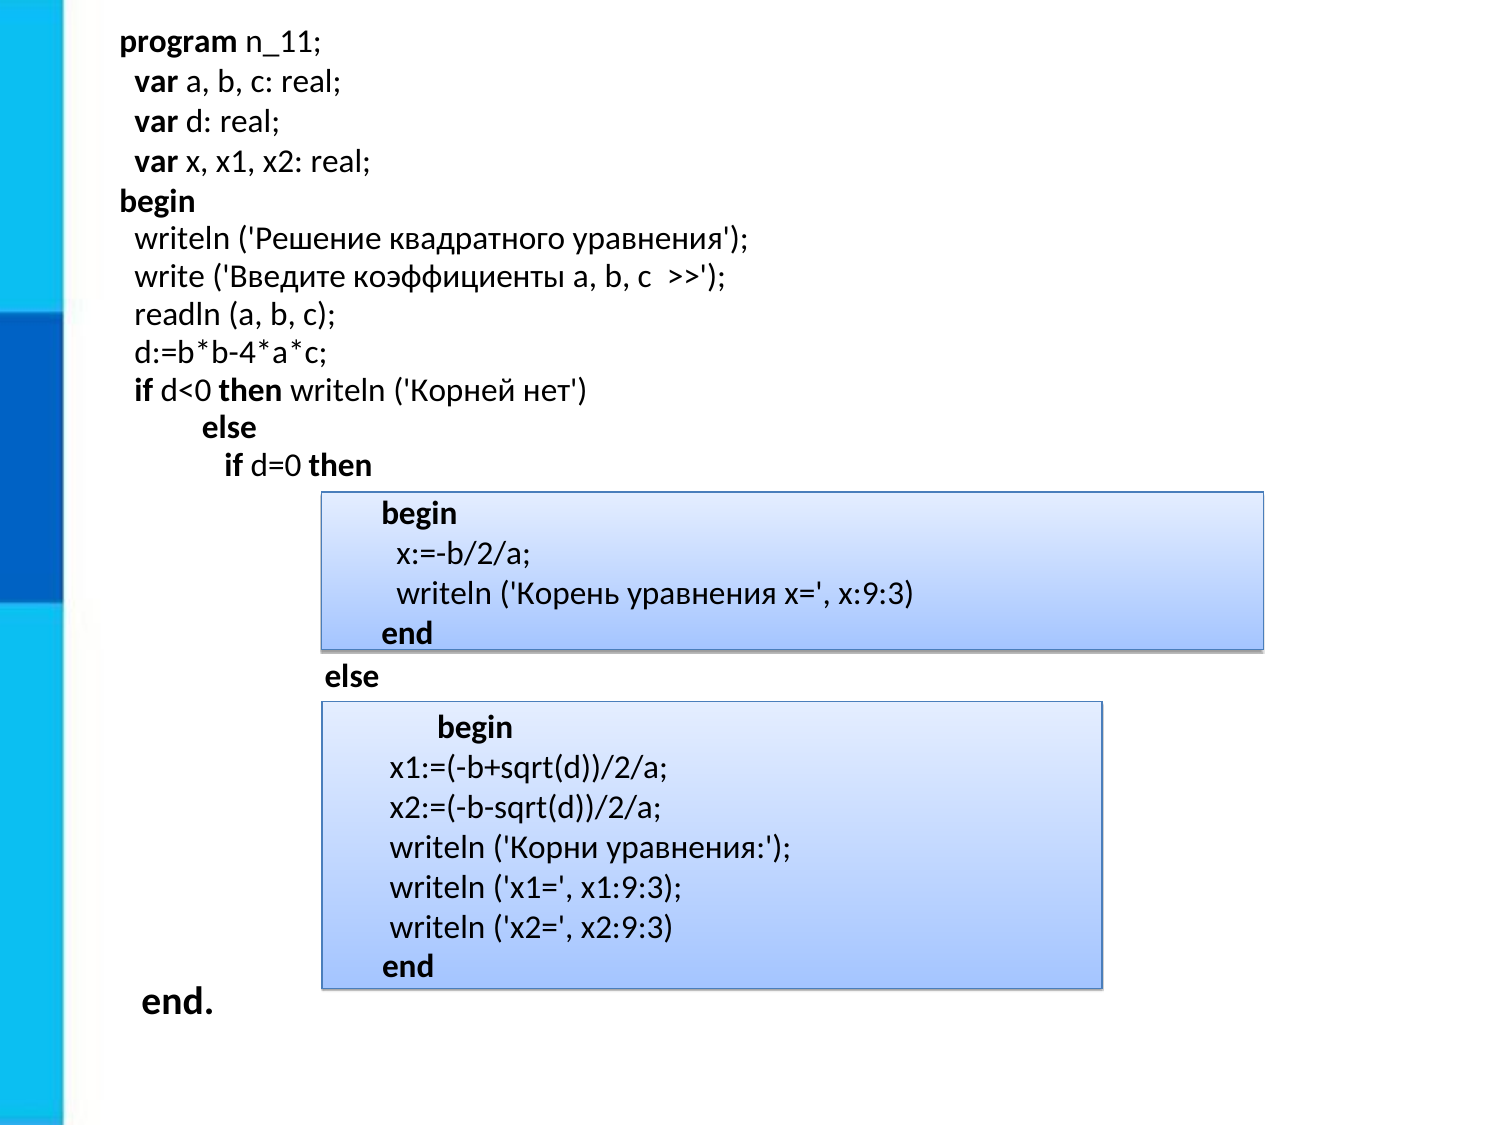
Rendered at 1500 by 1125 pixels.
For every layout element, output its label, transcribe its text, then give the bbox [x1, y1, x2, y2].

text_box begin x:=-b/2/a; writeln ('Корень уравнения x=', x:9:3) end [321, 492, 1264, 650]
text_box end. [93, 970, 1135, 1032]
text_box begin x1:=(-b+sqrt(d))/2/a; x2:=(-b-sqrt(d))/2/a; writeln ('Корни уравнения:'); writeln ('x1=', x1:9:3); writeln ('x2=', x2:9:3) end [322, 703, 1103, 970]
text_box else [106, 649, 1148, 703]
picture [0, 0, 1500, 1125]
text_box program n_11; var a, b, c: real; var d: real; var x, x1, x2: real; begin writeln ('Решение квадратного уравнения'); write ('Введите коэффициенты a, b, c >>'); readln (a, b, c); d:=b*b-4*a*c; if d<0 then writeln ('Корней нет') else if d=0 then [104, 11, 1146, 493]
